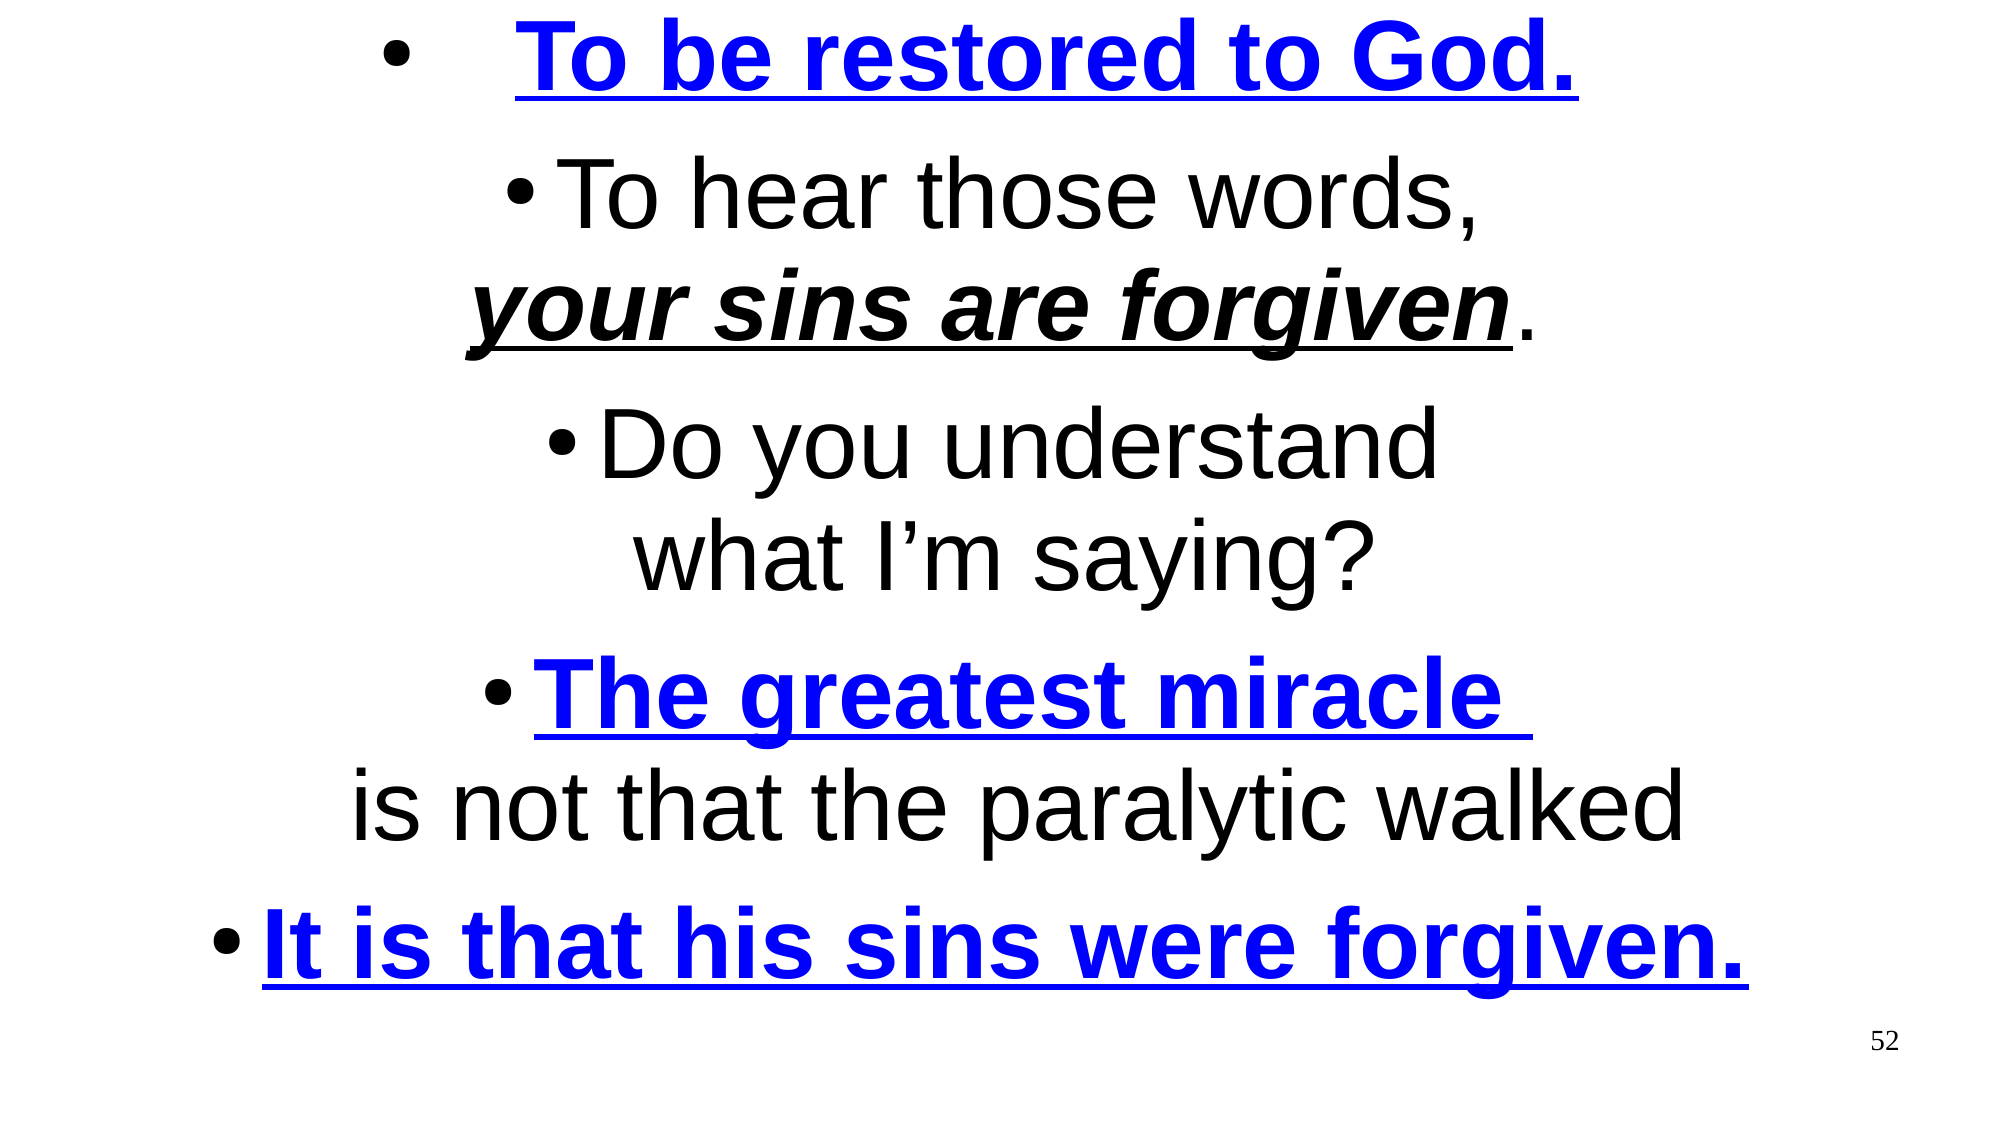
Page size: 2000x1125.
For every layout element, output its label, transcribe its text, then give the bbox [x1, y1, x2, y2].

list To be restored to God. To hear those words, your sins are forgiven. Do you understand what I’m saying? The greatest miracle is not that the paralytic walked It is that his sins were forgiven. [0, 0, 1996, 1123]
